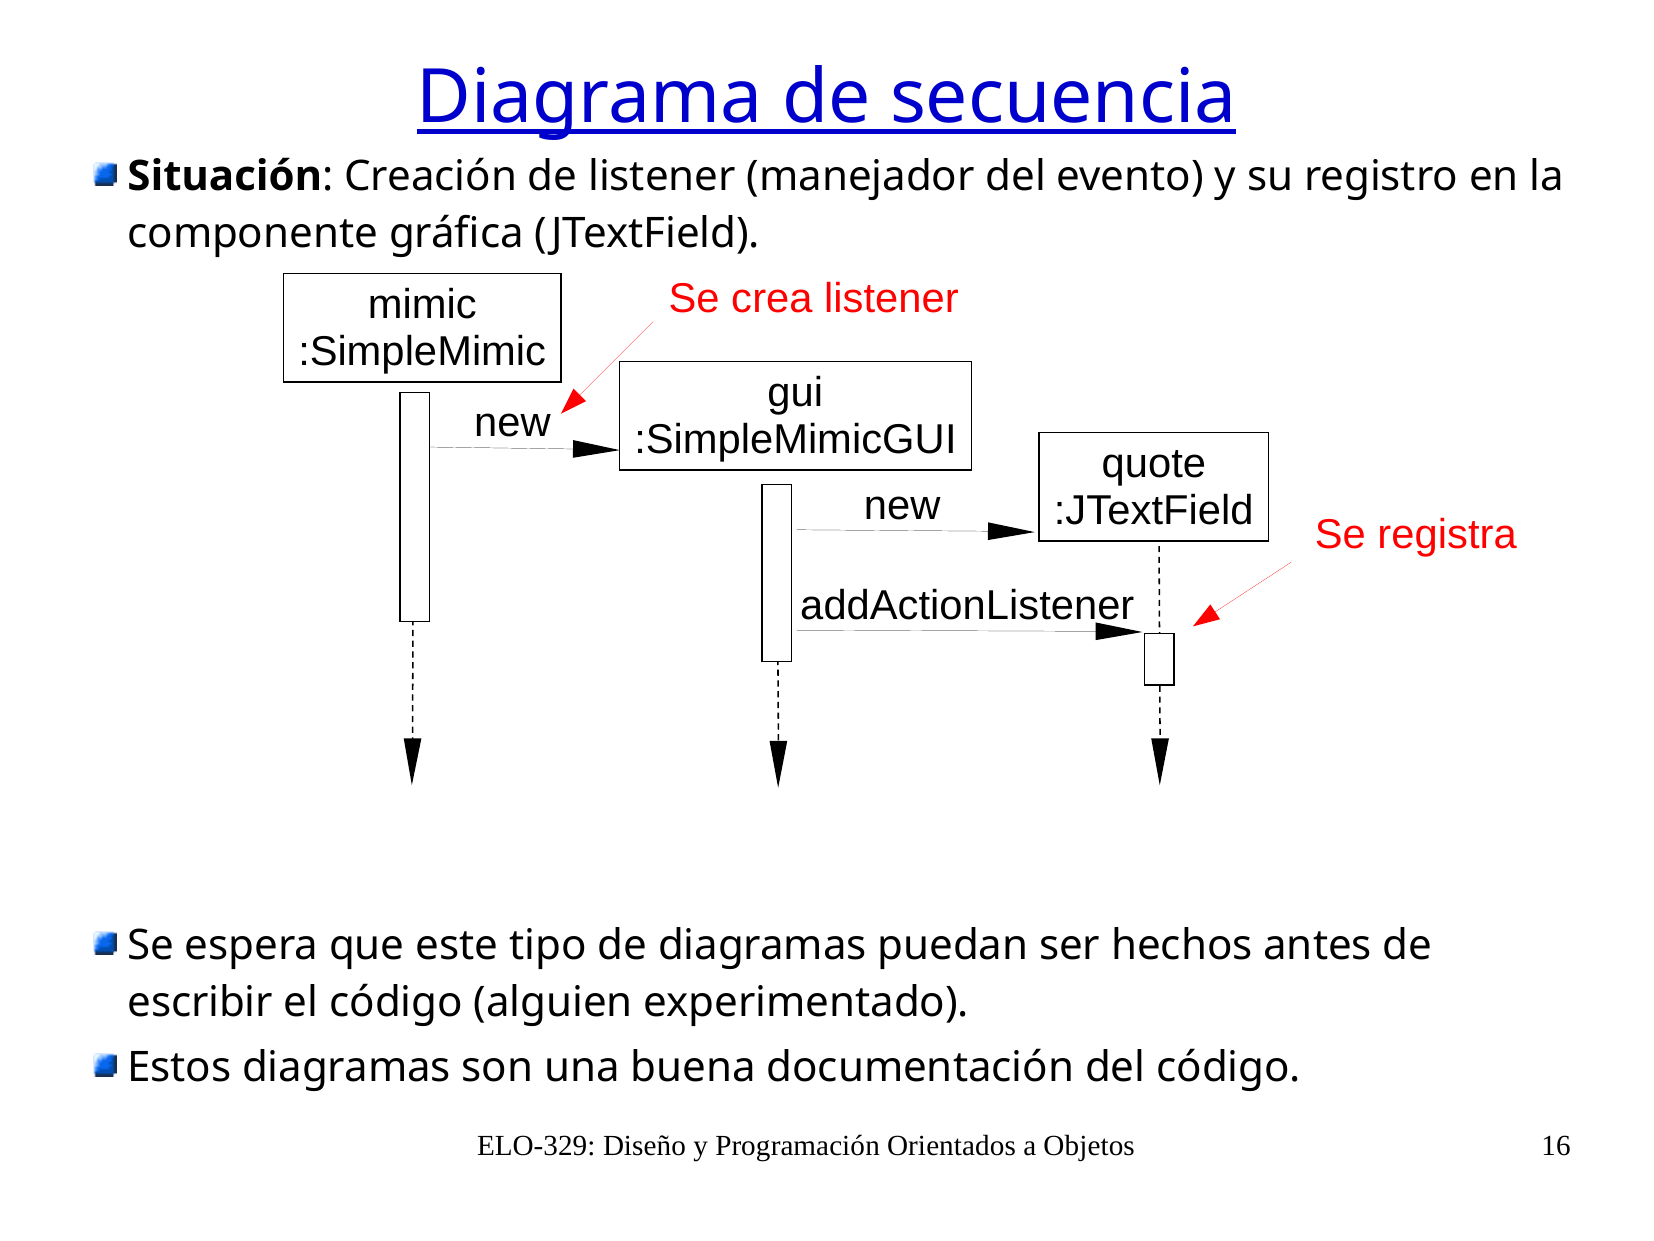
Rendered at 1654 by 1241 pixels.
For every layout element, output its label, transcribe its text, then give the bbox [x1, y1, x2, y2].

text_box mimic :SimpleMimic [283, 273, 562, 382]
text_box gui :SimpleMimicGUI [619, 361, 972, 470]
list Situación: Creación de listener (manejador del evento) y su registro en la componente gráfica (JTextField). Se espera que este tipo de diagramas puedan ser hechos antes de escribir el código (alguien experimentado). Estos diagramas son una buena documentación del código. [82, 145, 1571, 1109]
text_box addActionListener [785, 574, 1150, 637]
text_box Se crea listener [653, 267, 974, 330]
text_box [400, 392, 430, 622]
text_box new [459, 391, 566, 454]
text_box [1144, 633, 1175, 685]
title Diagrama de secuencia [82, 43, 1571, 145]
text_box new [849, 531, 956, 536]
text_box quote :JTextField [1039, 432, 1269, 541]
text_box new [849, 473, 956, 530]
text_box [761, 484, 792, 662]
text_box Se registra [1300, 503, 1532, 566]
